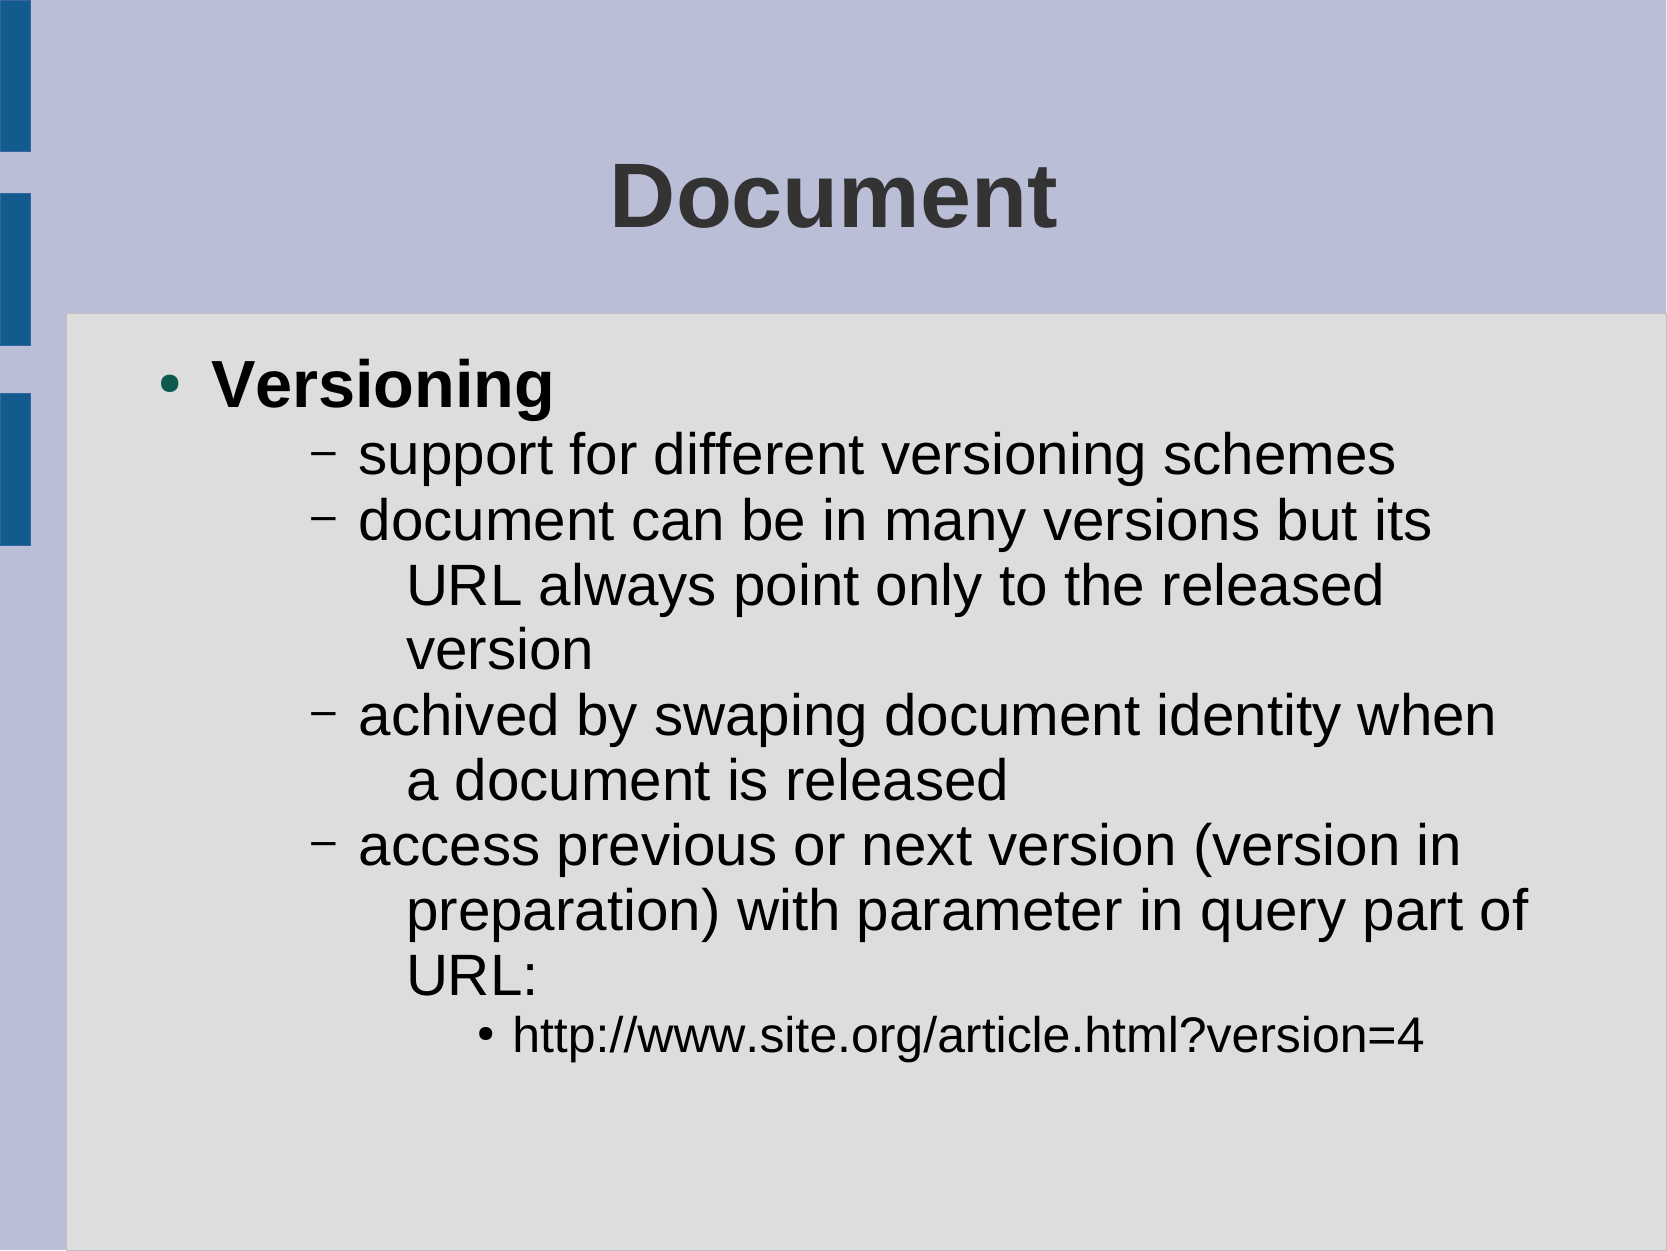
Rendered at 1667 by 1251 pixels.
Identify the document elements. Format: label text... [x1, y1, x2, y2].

title Document [122, 91, 1546, 301]
list Versioning support for different versioning schemes document can be in many versions but its URL always point only to the released version achived by swaping document identity when a document is released access previous or next version (version in preparation) with parameter in query part of URL: http://www.site.org/article.html?version=4 [122, 347, 1546, 1121]
